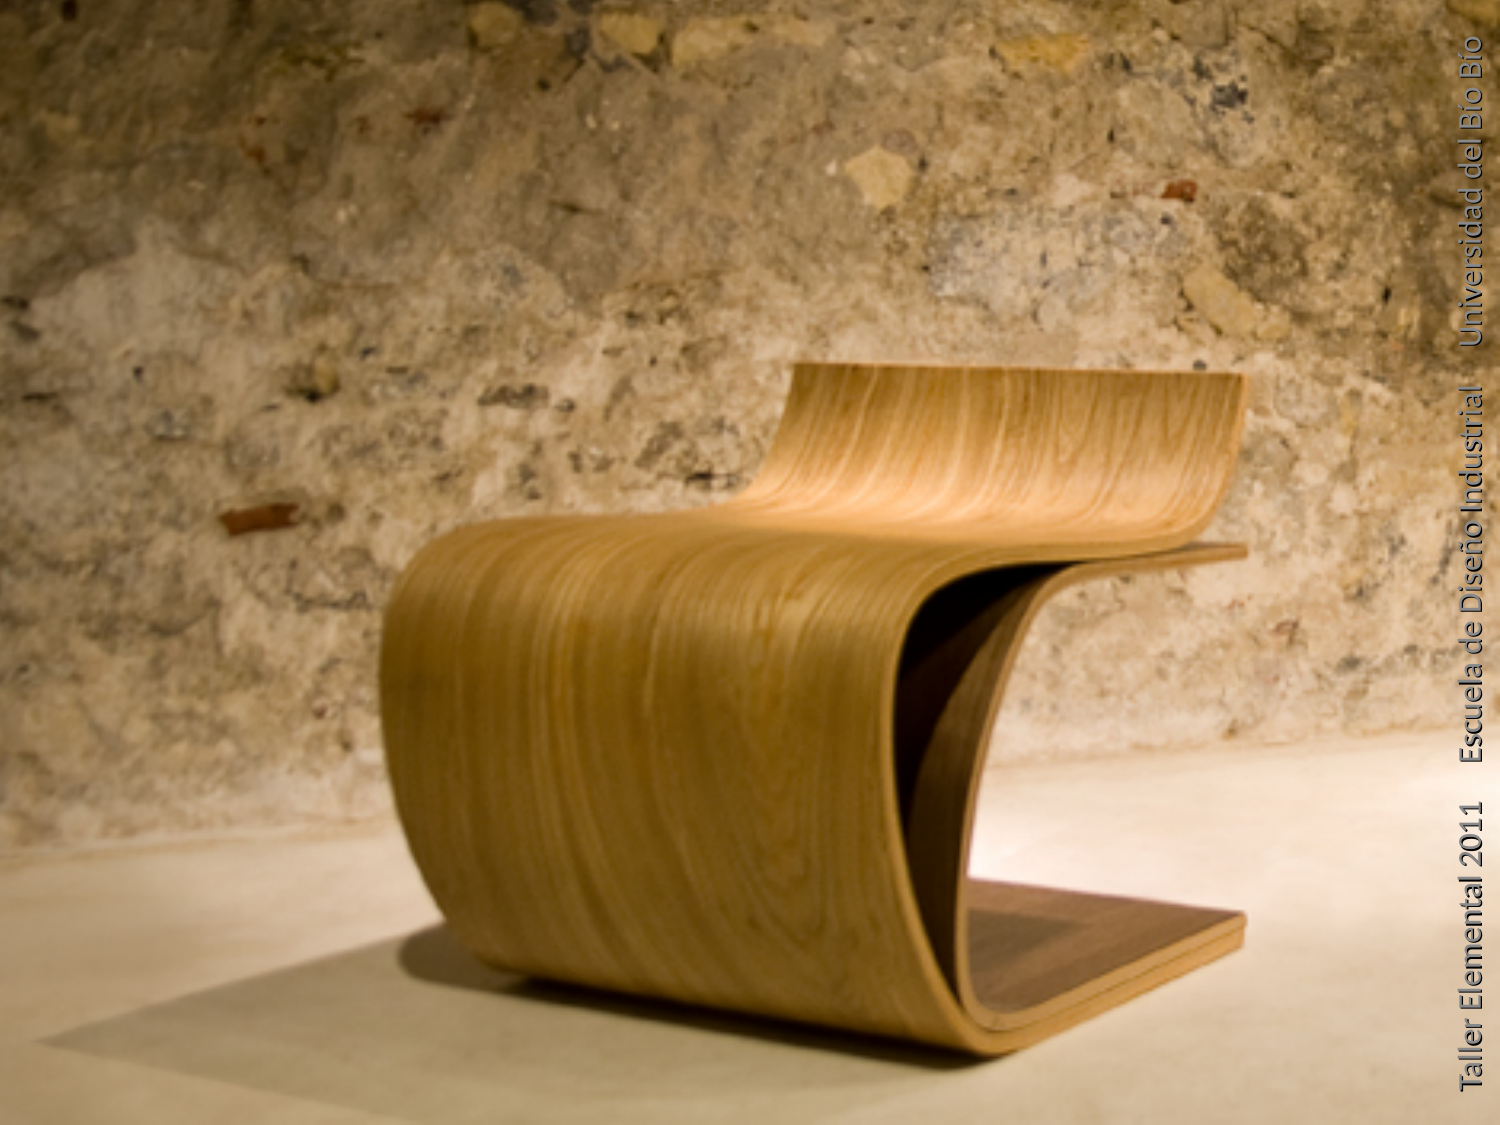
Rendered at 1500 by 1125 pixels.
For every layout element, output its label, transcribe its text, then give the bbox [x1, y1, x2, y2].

text_box Taller Elemental 2011 Escuela de Diseño Industrial Universidad del Bío Bío [1435, 0, 1500, 1106]
picture [0, 0, 1500, 1125]
